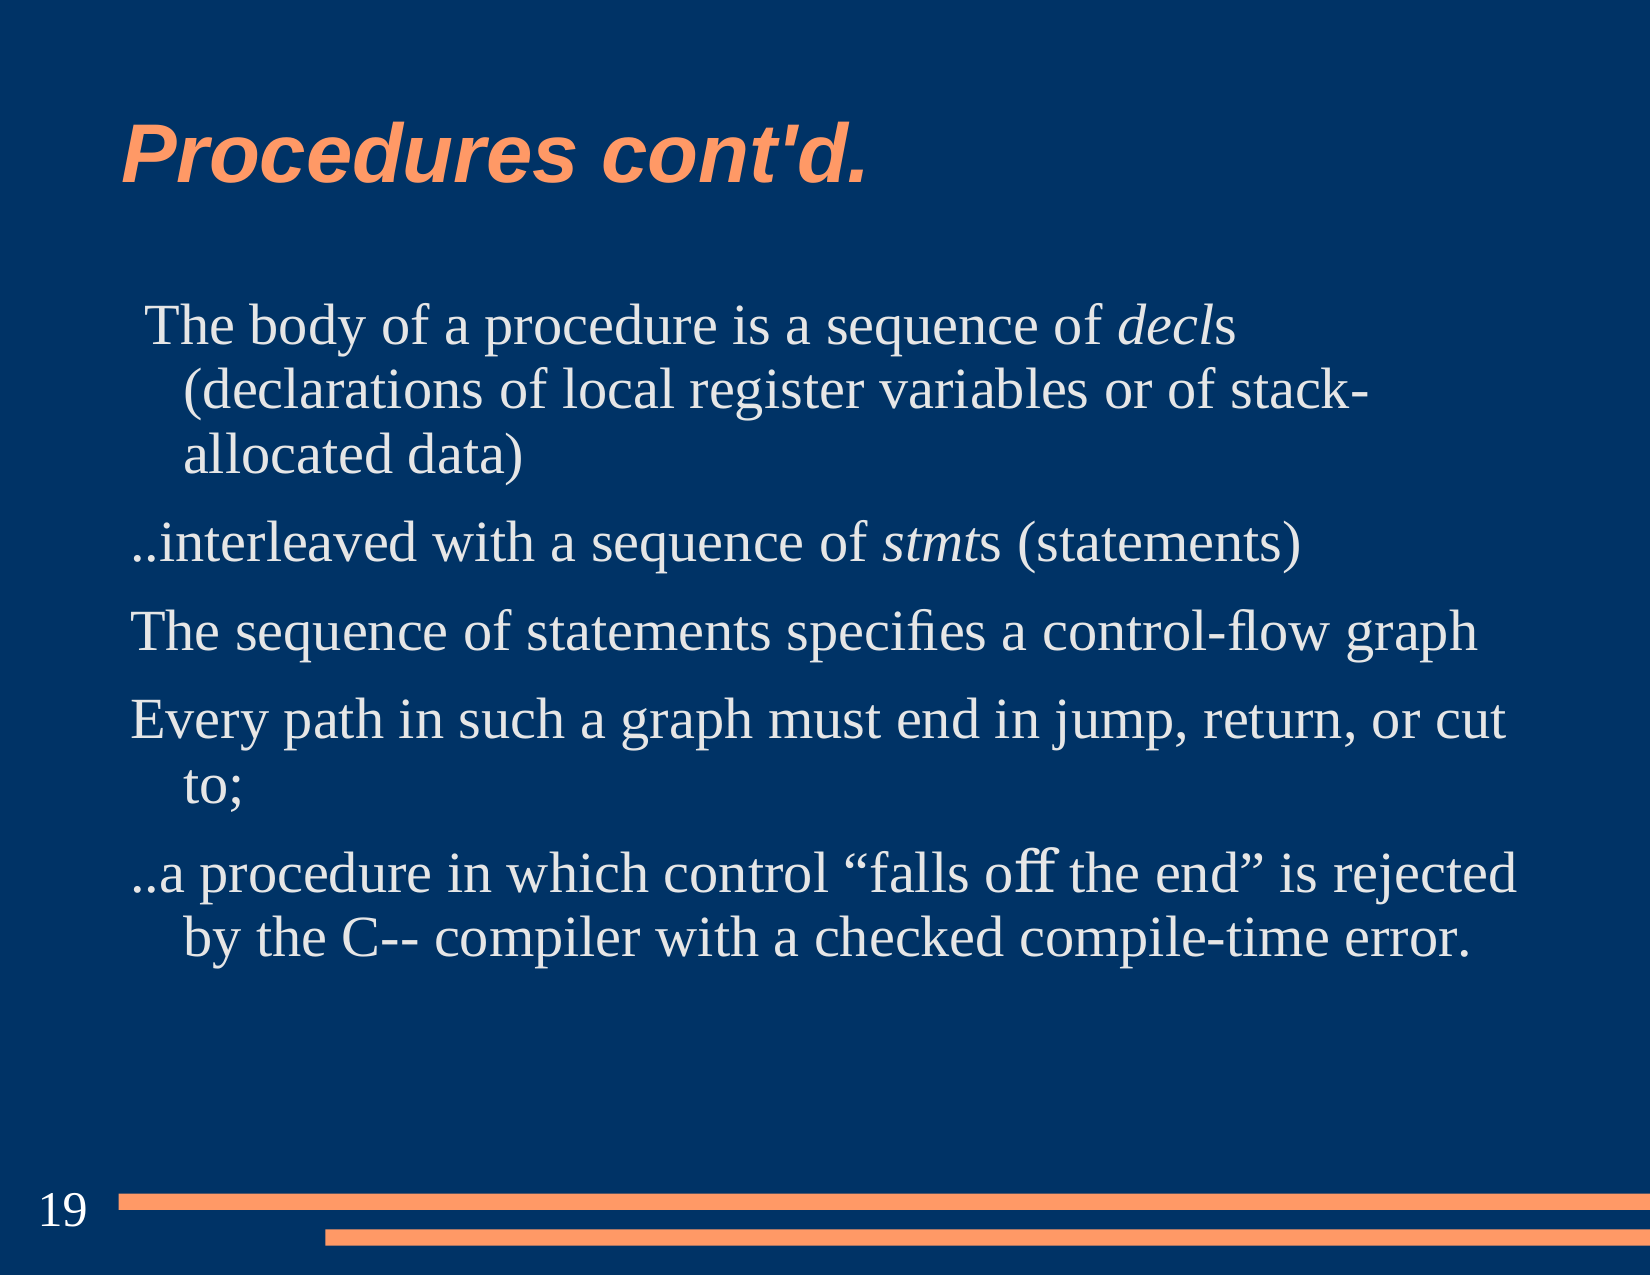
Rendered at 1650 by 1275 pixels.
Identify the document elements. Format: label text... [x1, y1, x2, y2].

list The body of a procedure is a sequence of decls (declarations of local register variables or of stack- allocated data) ..interleaved with a sequence of stmts (statements) The sequence of statements speciﬁes a control-ﬂow graph Every path in such a graph must end in jump, return, or cut to; ..a procedure in which control “falls oﬀ the end” is rejected by the C-- compiler with a checked compile-time error. [112, 292, 1549, 1126]
title Procedures cont'd. [121, 47, 1531, 261]
text_box 19 [37, 1182, 113, 1238]
